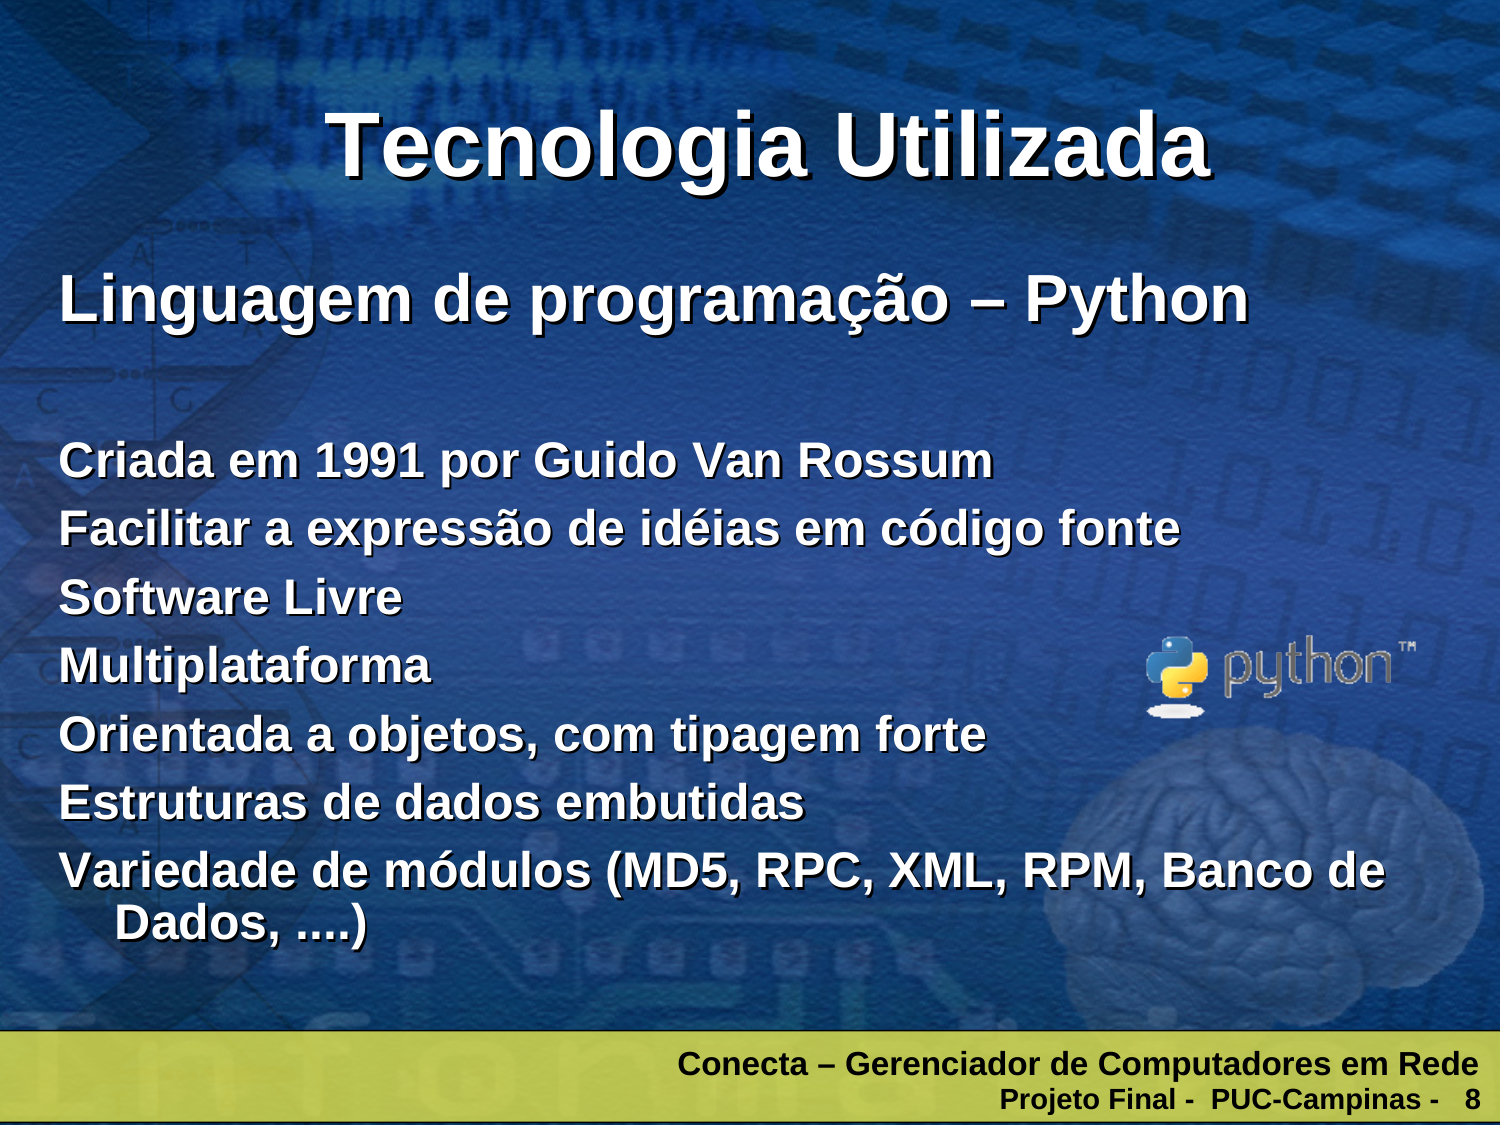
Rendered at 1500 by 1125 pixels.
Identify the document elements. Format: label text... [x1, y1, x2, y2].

title Tecnologia Utilizada [324, 30, 1270, 265]
list Linguagem de programação – Python Criada em 1991 por Guido Van Rossum Facilitar a expressão de idéias em código fonte Software Livre Multiplataforma Orientada a objetos, com tipagem forte Estruturas de dados embutidas Variedade de módulos (MD5, RPC, XML, RPM, Banco de Dados, ....) [59, 265, 1477, 956]
picture [0, 0, 1500, 1029]
